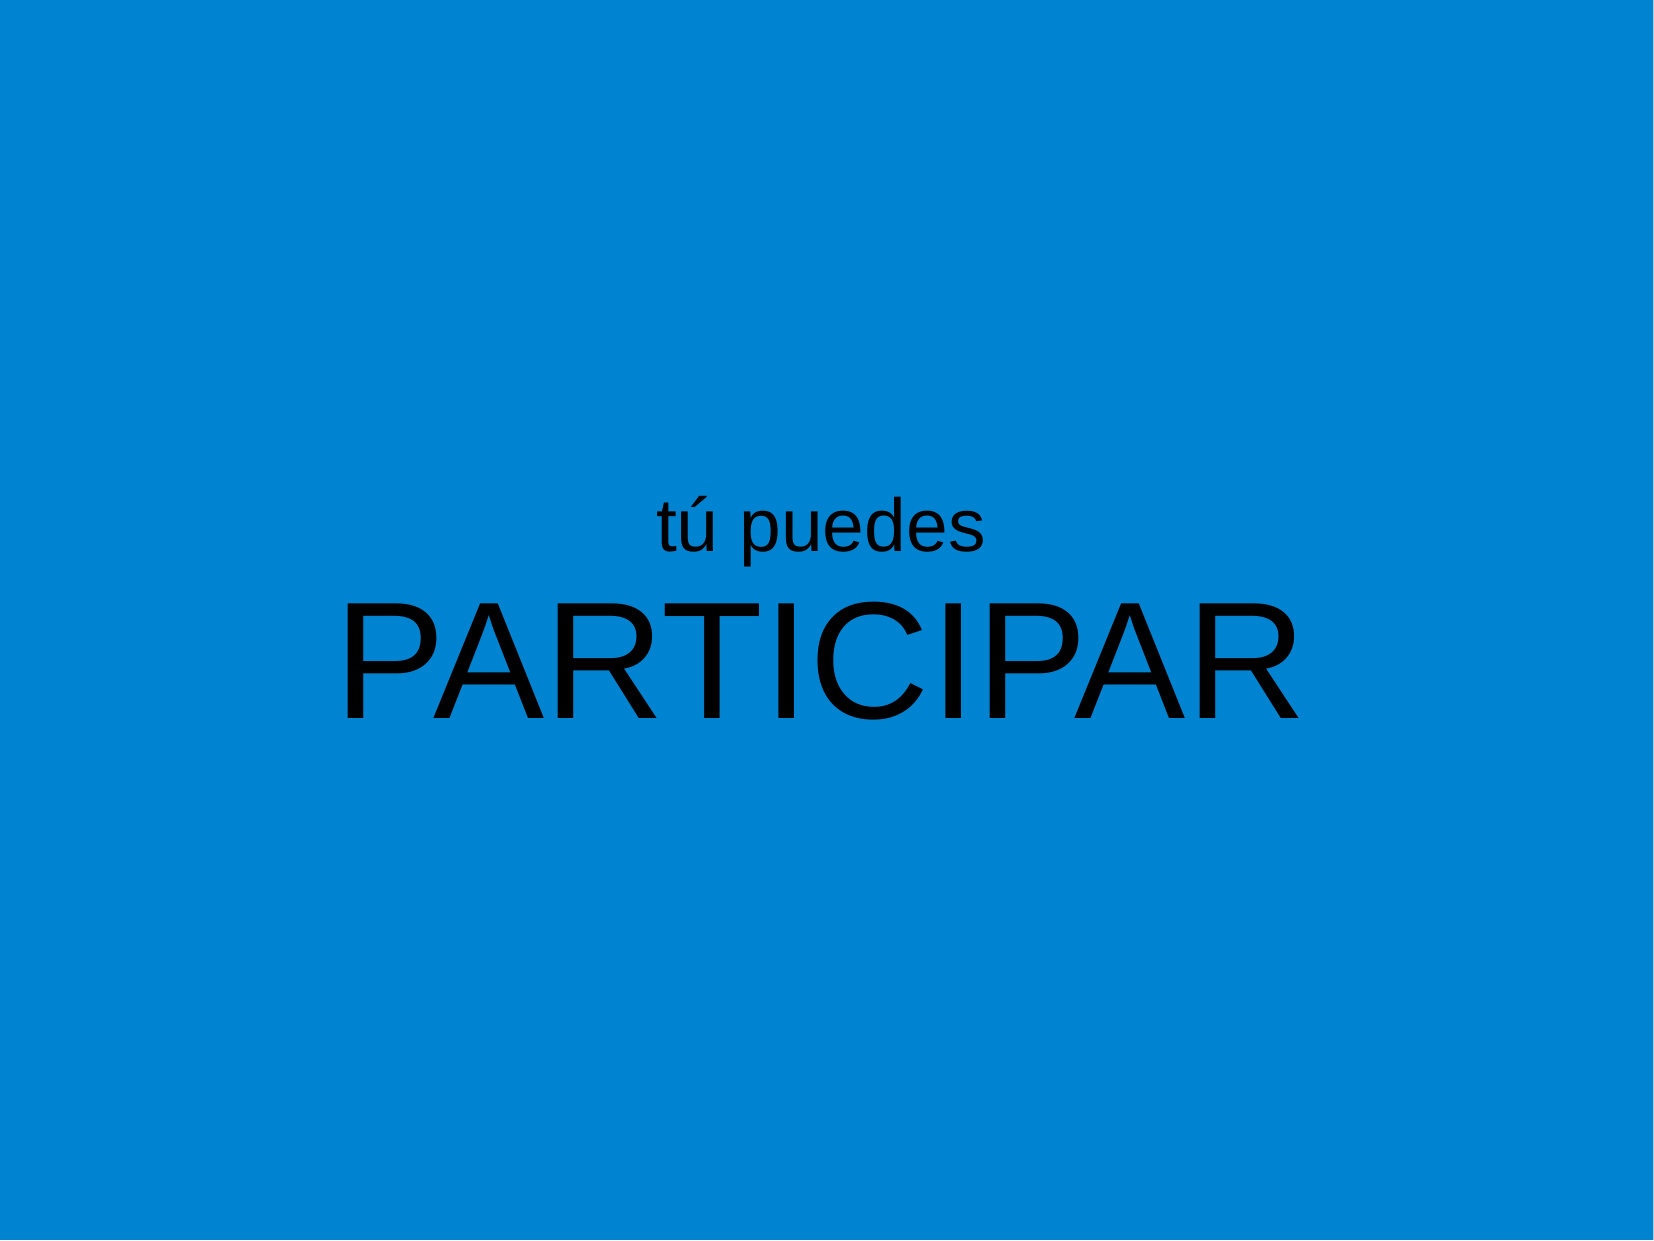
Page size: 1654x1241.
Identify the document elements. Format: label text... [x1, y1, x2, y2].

title tú puedes PARTICIPAR [76, 483, 1565, 754]
